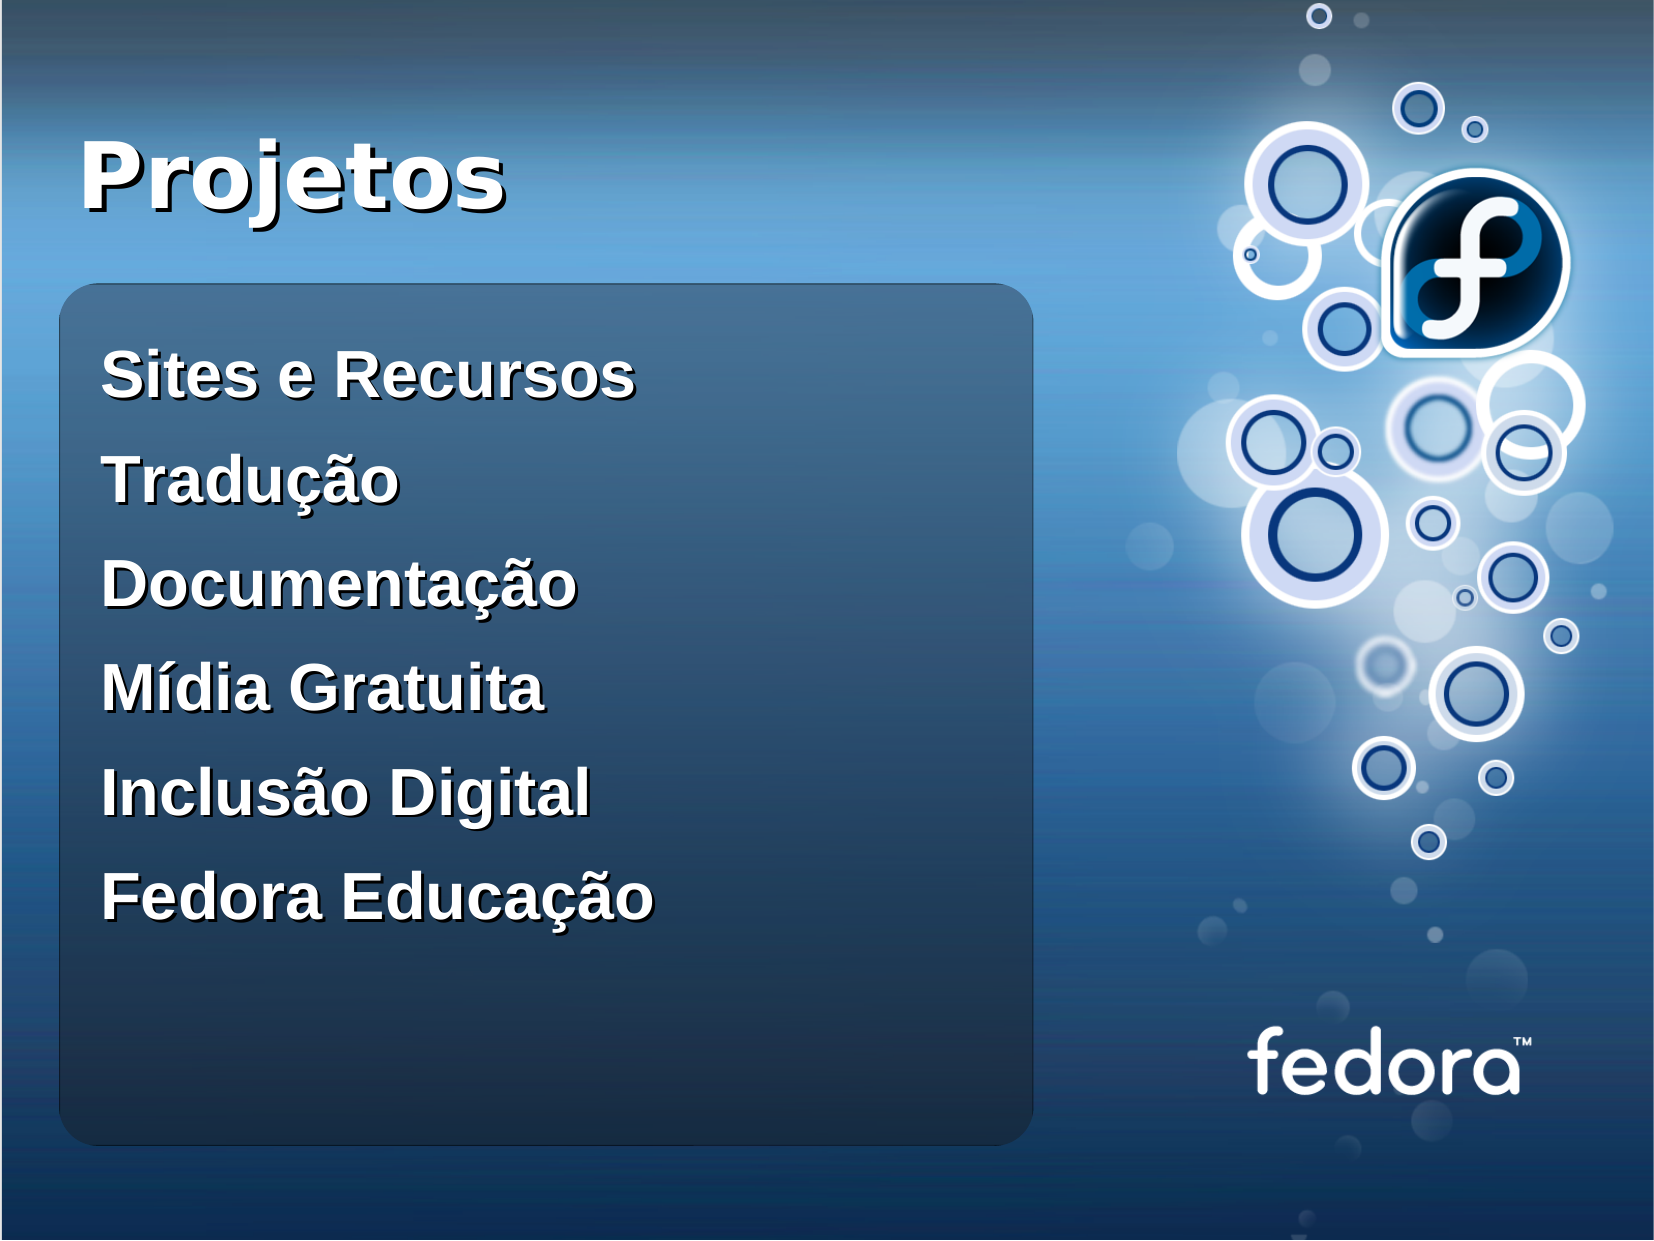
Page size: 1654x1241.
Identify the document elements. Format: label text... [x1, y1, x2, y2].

picture [1, 0, 1654, 1240]
title Projetos [76, 73, 1565, 281]
list Sites e Recursos Tradução Documentação Mídia Gratuita Inclusão Digital Fedora Educação [82, 337, 1388, 1156]
text_box [59, 283, 1034, 1143]
